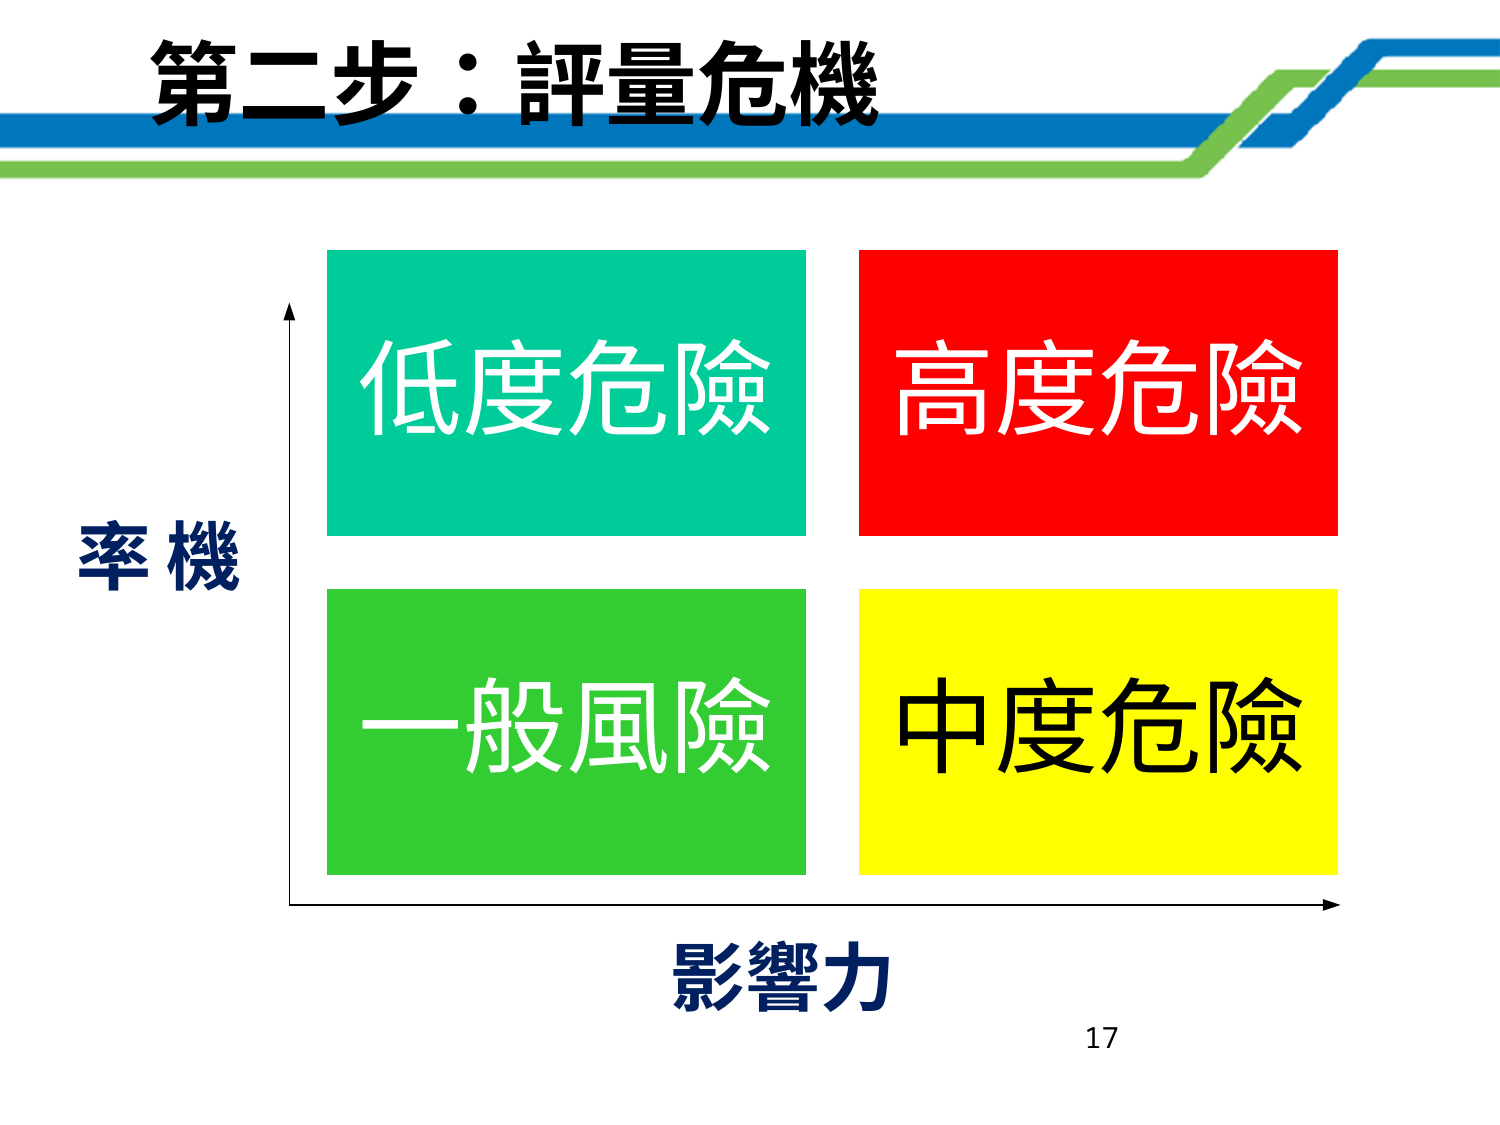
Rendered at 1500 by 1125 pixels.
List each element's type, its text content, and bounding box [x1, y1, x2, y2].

text_box 中度危險 [856, 586, 1341, 877]
text_box 一般風險 [324, 586, 809, 877]
text_box [1069, 1011, 1382, 1087]
text_box 影響力 [655, 922, 913, 1029]
text_box 高度危險 [856, 248, 1341, 539]
text_box 低度危險 [324, 248, 809, 539]
text_box 機率 [132, 503, 254, 668]
title 第二步：評量危機 [125, 19, 904, 113]
